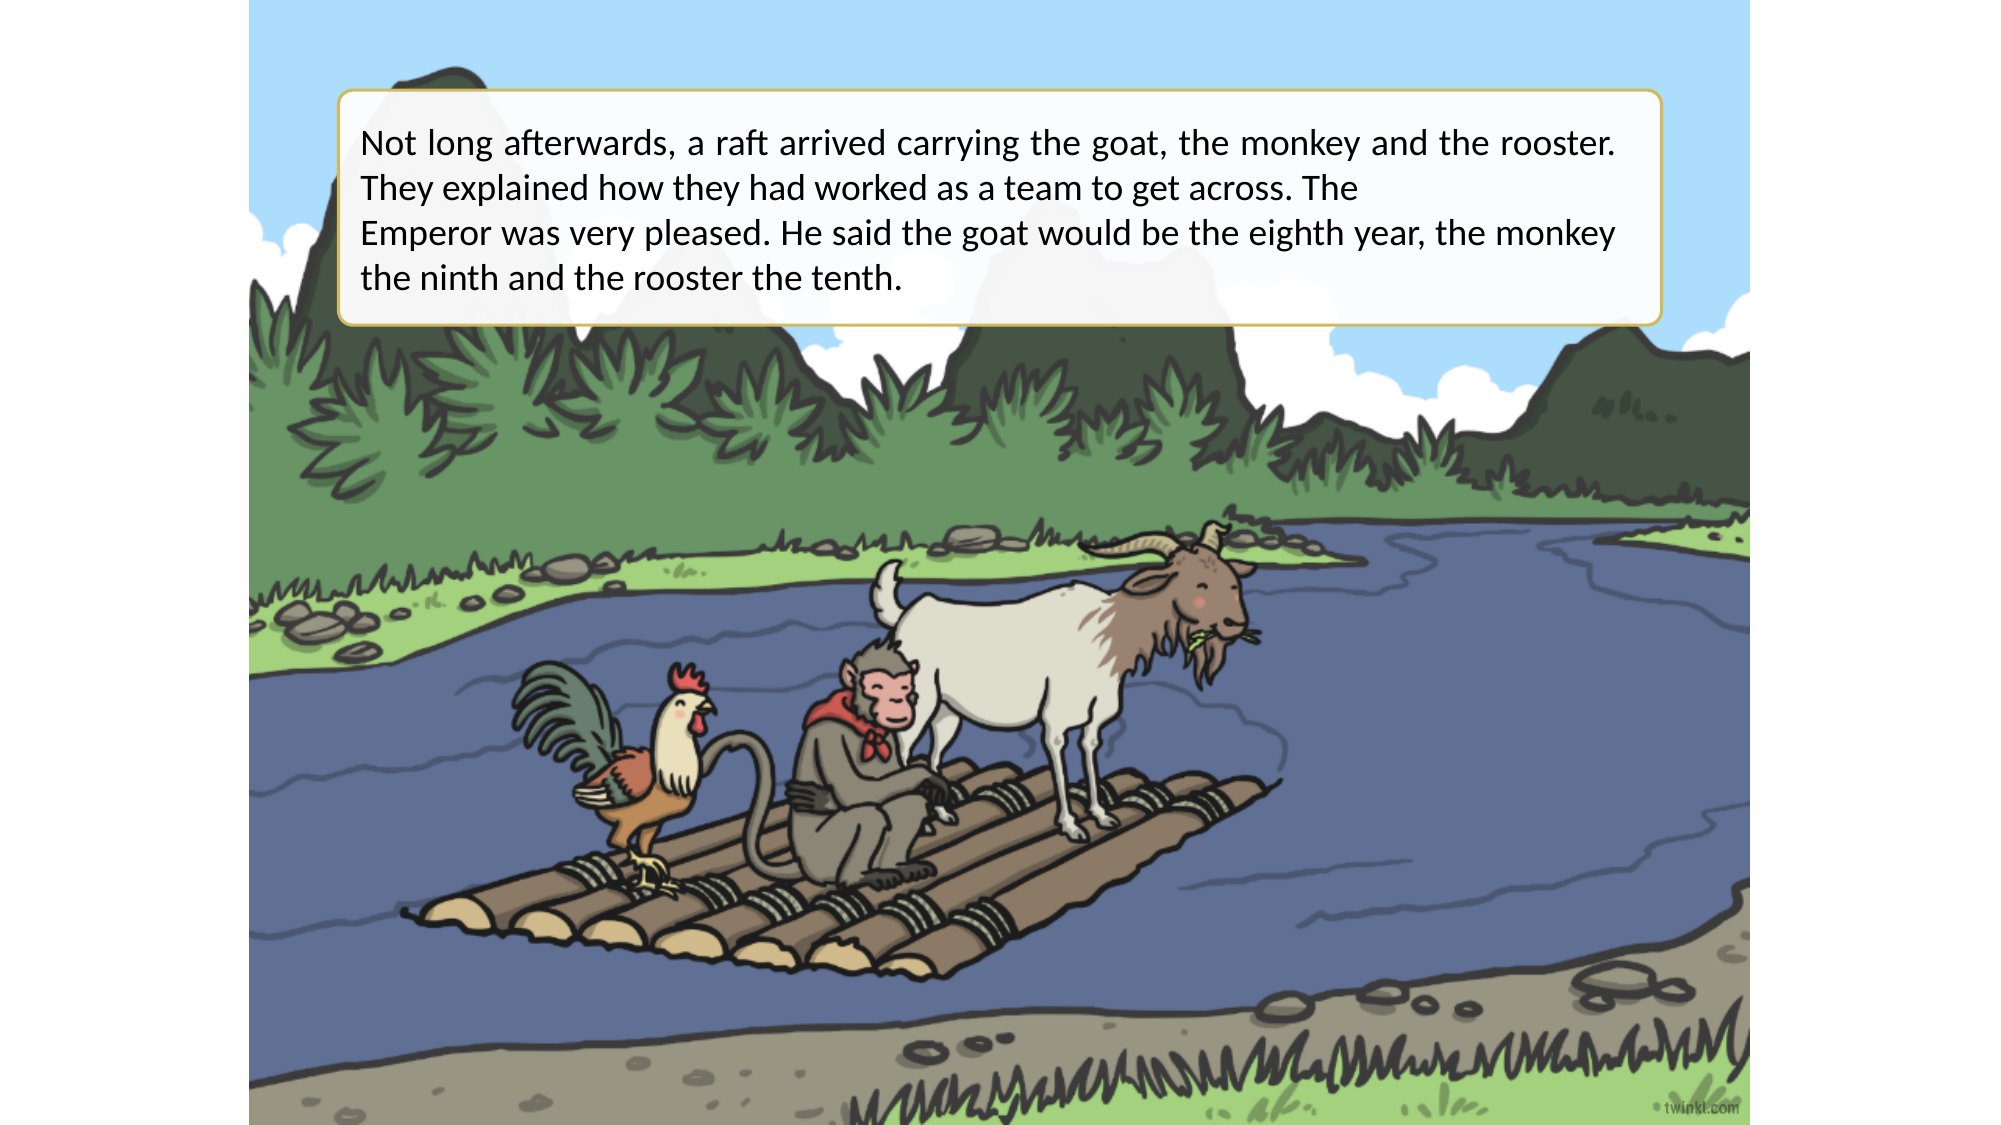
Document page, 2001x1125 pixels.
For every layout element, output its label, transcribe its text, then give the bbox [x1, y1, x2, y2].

picture [249, 0, 1750, 1125]
text_box Not long afterwards, a raft arrived carrying the goat, the monkey and the rooster. They explained how they had worked as a team to get across. The Emperor was very pleased. He said the goat would be the eighth year, the monkey the ninth and the rooster the tenth. [338, 90, 1662, 326]
